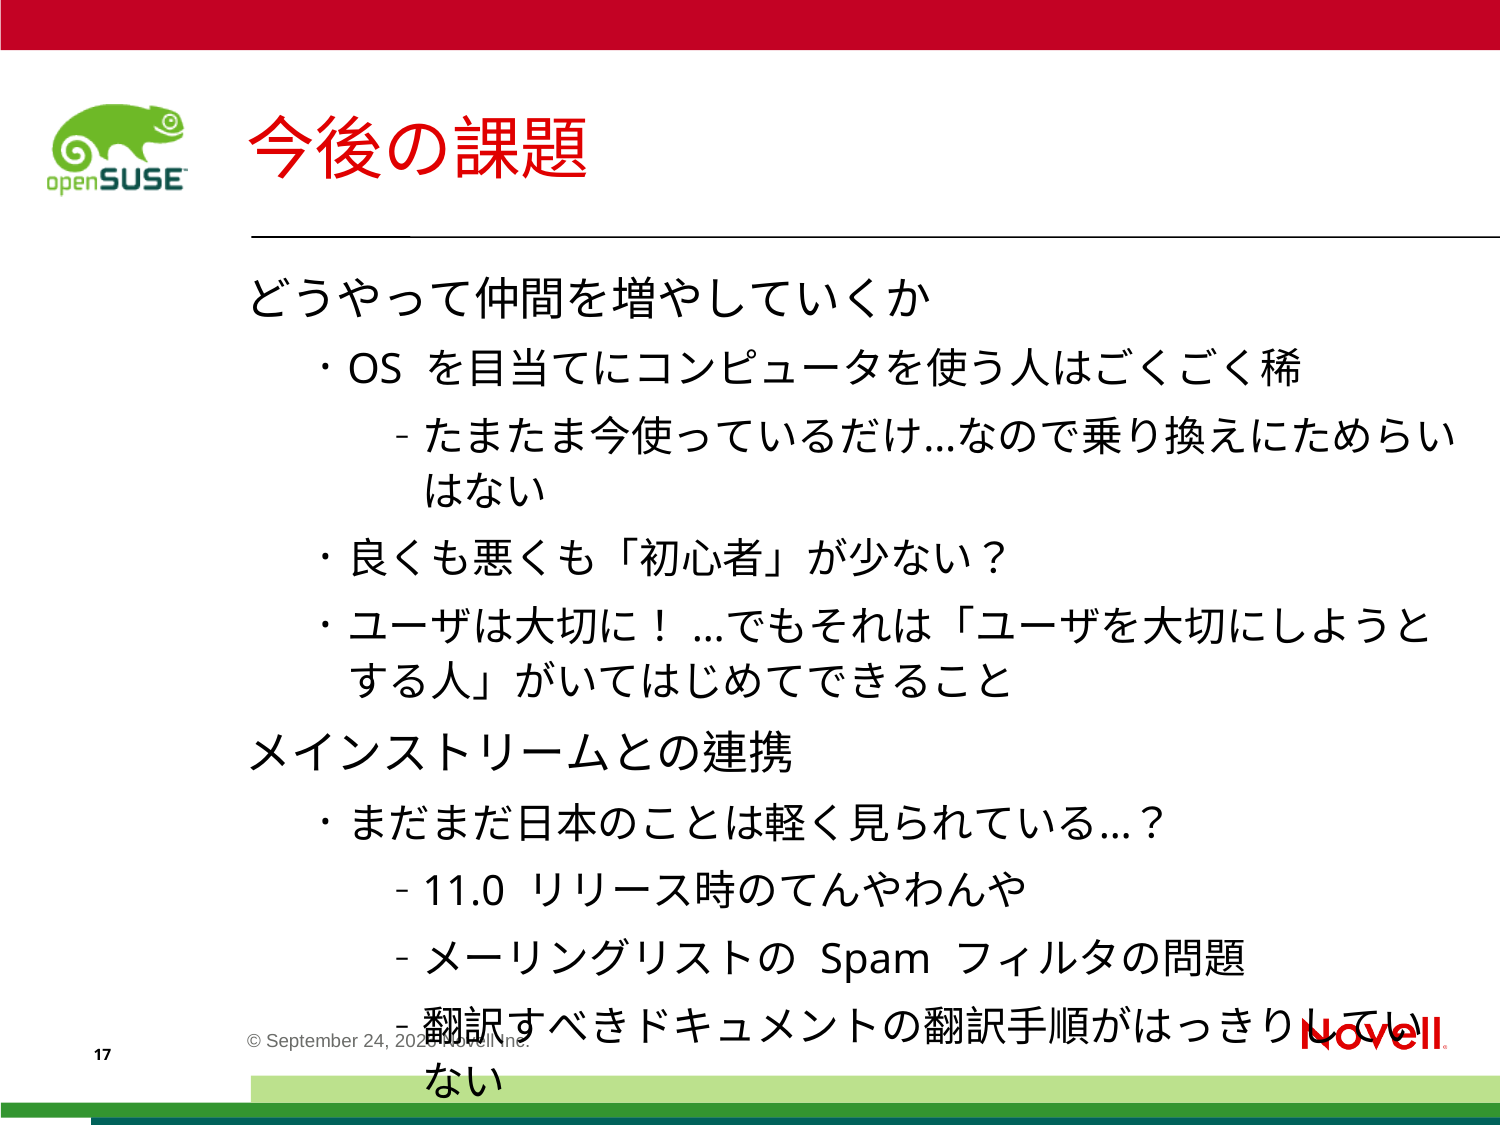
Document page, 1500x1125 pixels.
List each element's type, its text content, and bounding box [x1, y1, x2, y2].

list どうやって仲間を増やしていくか OS を目当てにコンピュータを使う人はごくごく稀 たまたま今使っているだけ…なので乗り換えにためらいはない 良くも悪くも「初心者」が少ない？ ユーザは大切に！ …でもそれは「ユーザを大切にしようとする人」がいてはじめてできること メインストリームとの連携 まだまだ日本のことは軽く見られている…？ 11.0 リリース時のてんやわんや メーリングリストの Spam フィルタの問題 翻訳すべきドキュメントの翻訳手順がはっきりしていない 日本人の Member をもっと増やしていきたい [245, 267, 1458, 980]
title 今後の課題 [246, 68, 1409, 231]
picture [1295, 1011, 1453, 1056]
picture [47, 104, 188, 197]
